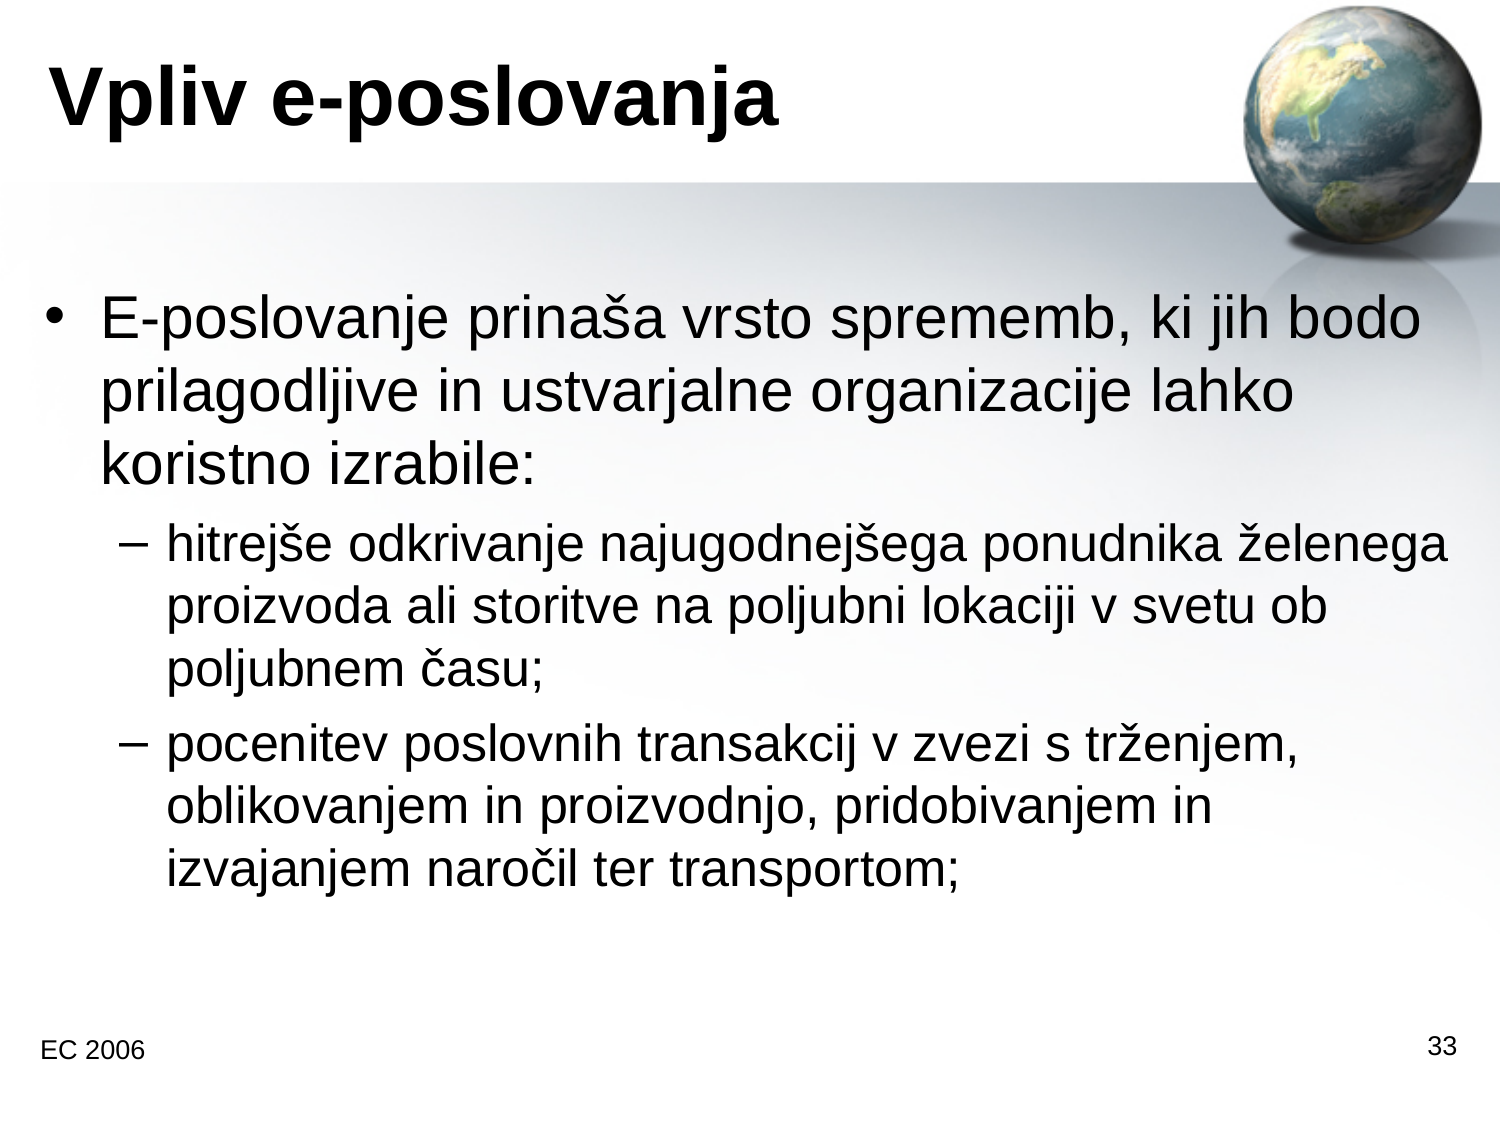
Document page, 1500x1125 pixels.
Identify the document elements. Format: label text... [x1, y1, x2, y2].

text_box <number> [1159, 1020, 1473, 1096]
picture [0, 0, 1500, 1125]
text_box EC 2006 [25, 1025, 338, 1101]
list E-poslovanje prinaša vrsto sprememb, ki jih bodo prilagodljive in ustvarjalne organizacije lahko koristno izrabile: hitrejše odkrivanje najugodnejšega ponudnika želenega proizvoda ali storitve na poljubni lokaciji v svetu ob poljubnem času; pocenitev poslovnih transakcij v zvezi s trženjem, oblikovanjem in proizvodnjo, pridobivanjem in izvajanjem naročil ter transportom; [29, 271, 1471, 995]
title Vpliv e-poslovanja [33, 22, 1239, 162]
